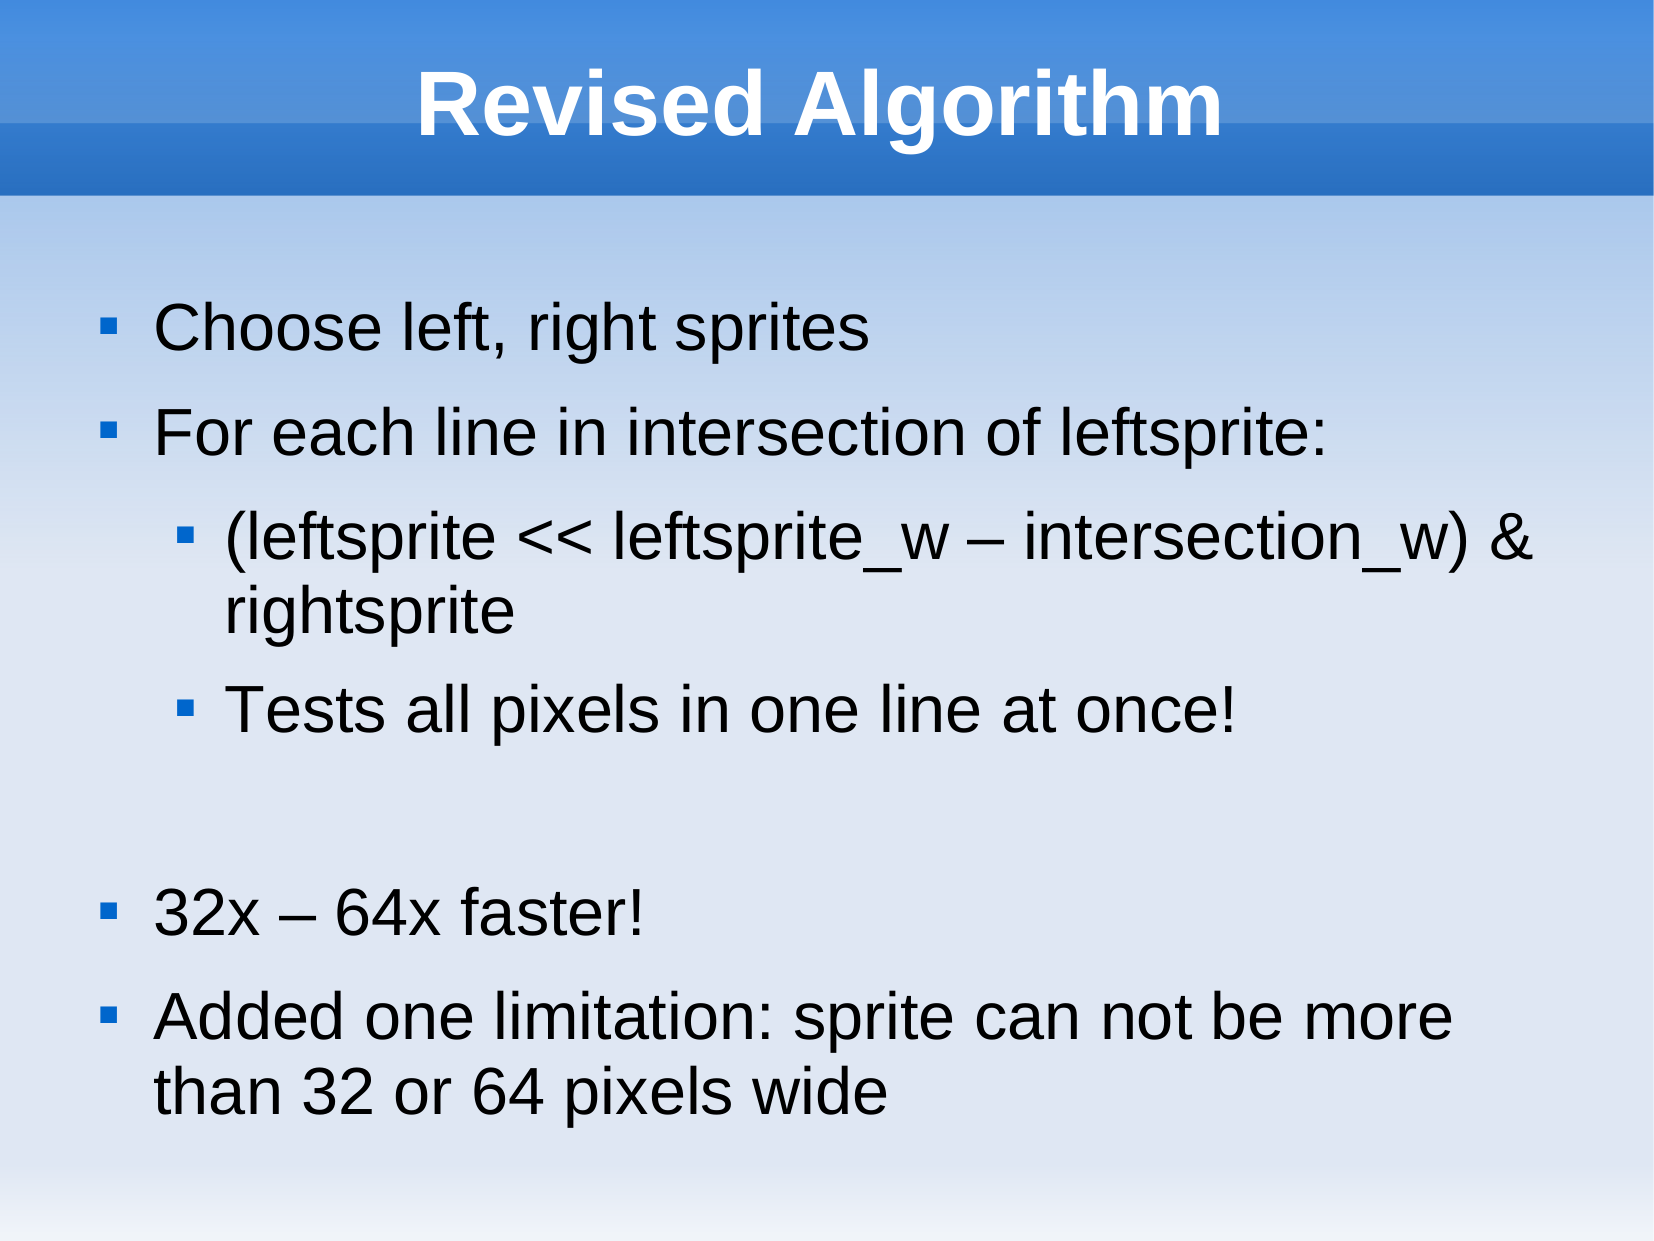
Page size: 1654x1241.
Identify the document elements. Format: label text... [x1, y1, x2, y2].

picture [0, 0, 1654, 1241]
list Choose left, right sprites For each line in intersection of leftsprite: (leftsprite << leftsprite_w – intersection_w) & rightsprite Tests all pixels in one line at once! 32x – 64x faster! Added one limitation: sprite can not be more than 32 or 64 pixels wide [82, 290, 1571, 1129]
title Revised Algorithm [76, 0, 1565, 208]
